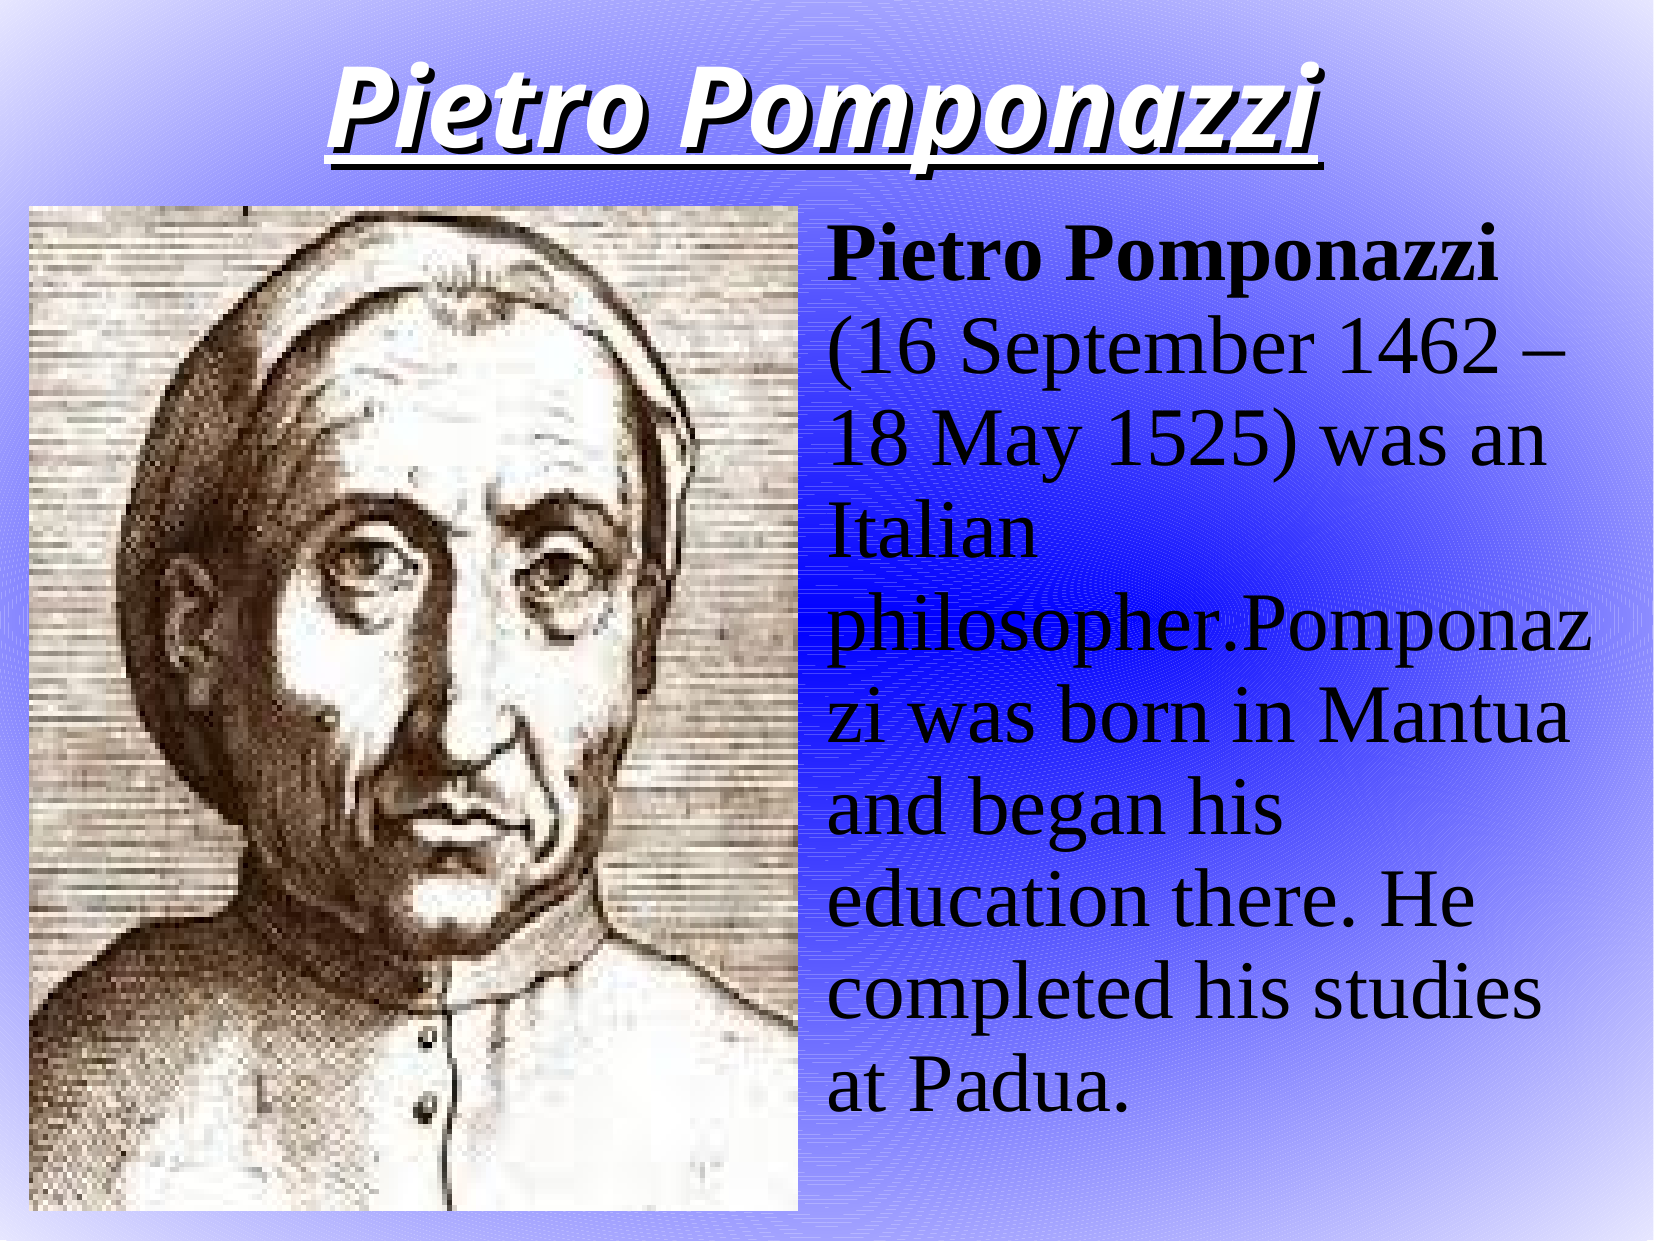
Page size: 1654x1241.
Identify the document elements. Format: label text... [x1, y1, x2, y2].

list Pietro Pomponazzi (16 September 1462 – 18 May 1525) was an Italian philosopher.Pomponazzi was born in Mantua and began his education there. He completed his studies at Padua. [826, 206, 1625, 1211]
title Pietro Pomponazzi [76, 7, 1565, 200]
picture [29, 206, 798, 1211]
